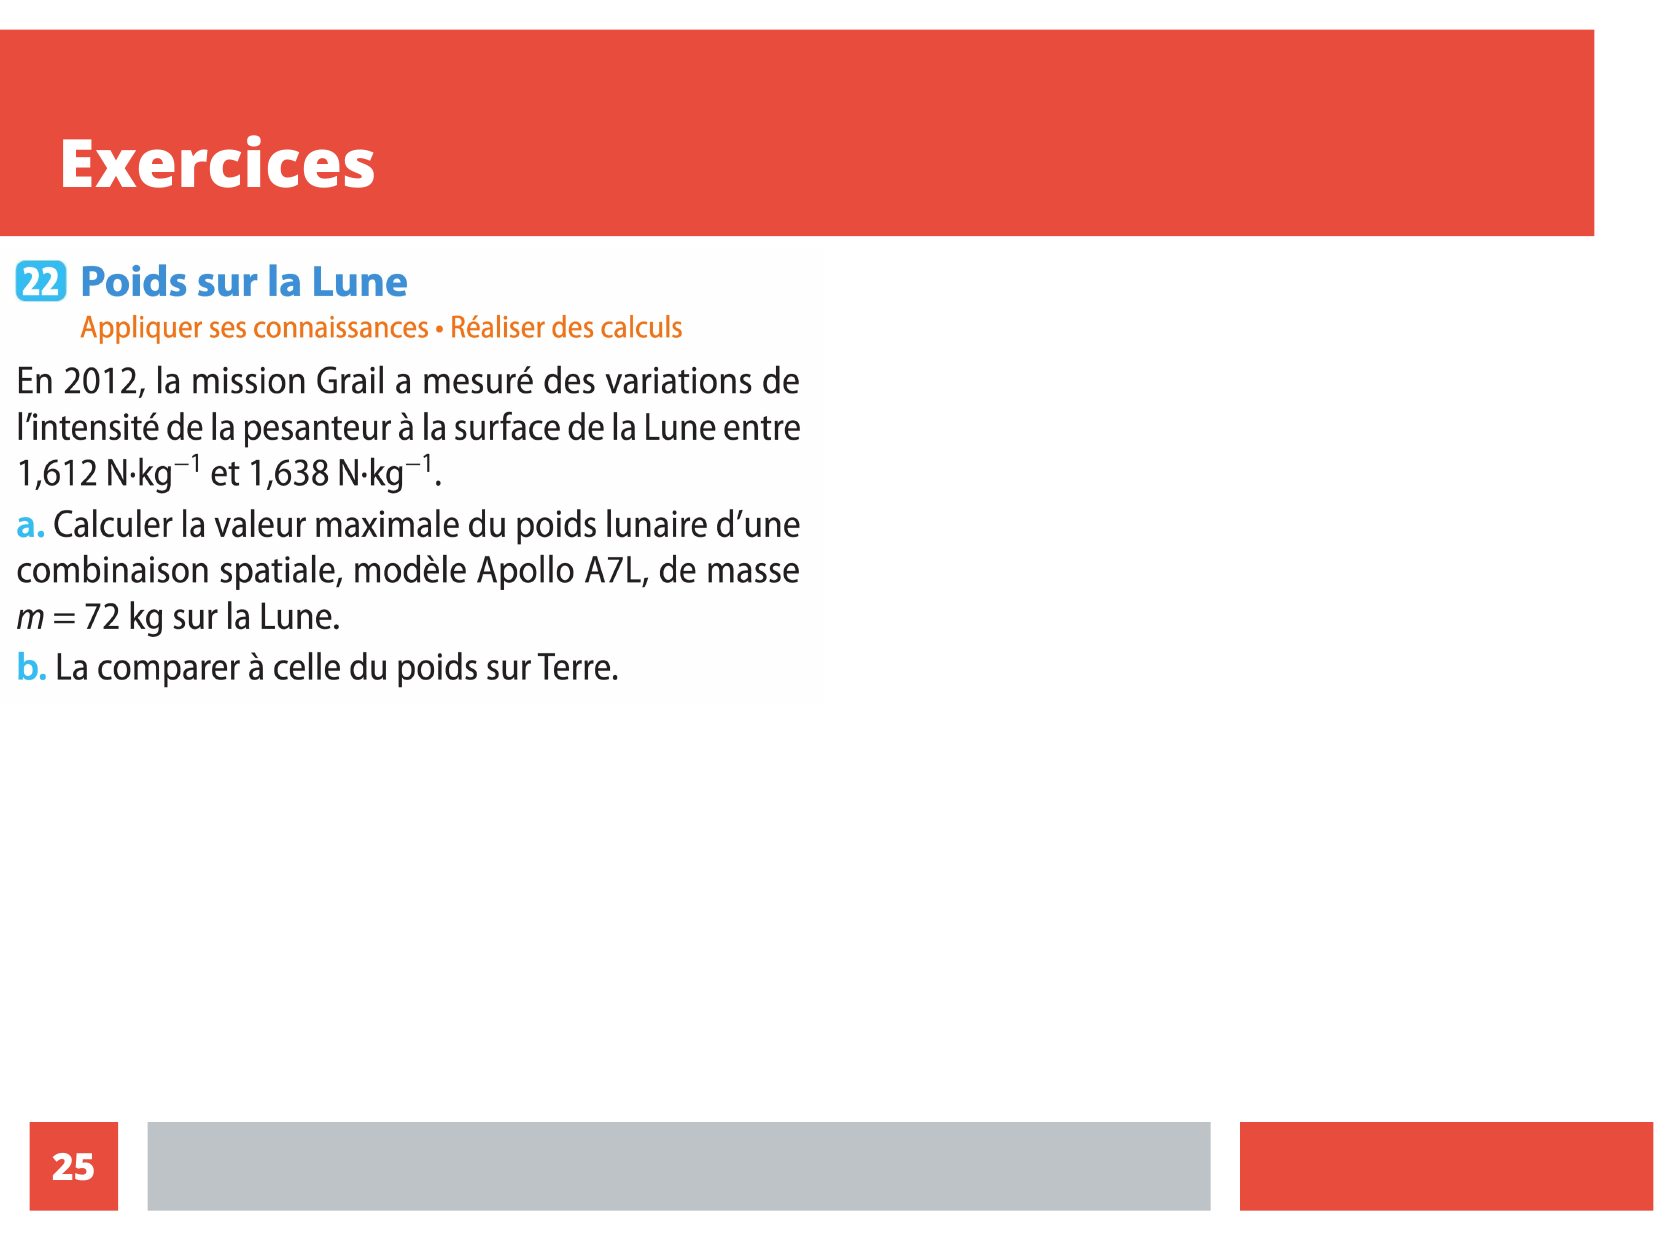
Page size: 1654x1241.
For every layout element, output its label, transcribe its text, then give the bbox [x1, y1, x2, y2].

picture [0, 247, 824, 704]
title Exercices [59, 59, 1595, 207]
